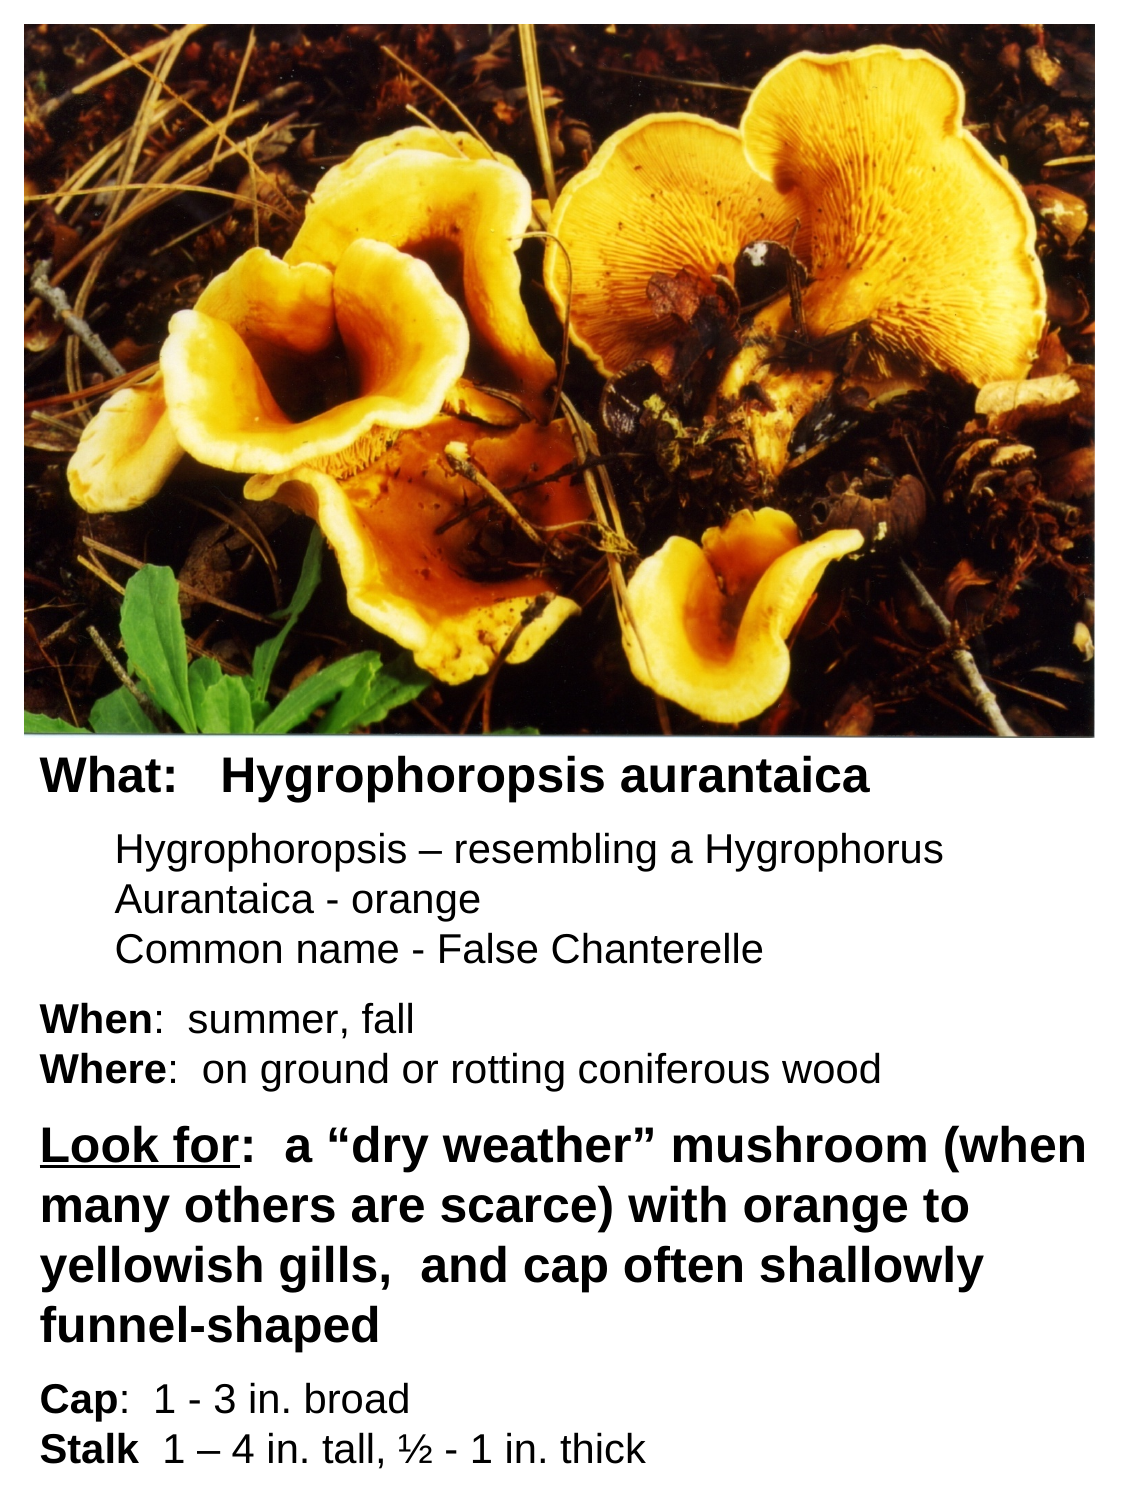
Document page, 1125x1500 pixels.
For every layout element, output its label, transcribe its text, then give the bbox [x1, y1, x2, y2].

text_box What: Hygrophoropsis aurantaica Hygrophoropsis – resembling a Hygrophorus Aurantaica - orange Common name - False Chanterelle When: summer, fall Where: on ground or rotting coniferous wood Look for: a “dry weather” mushroom (when many others are scarce) with orange to yellowish gills, and cap often shallowly funnel-shaped Cap: 1 - 3 in. broad Stalk 1 – 4 in. tall, ½ - 1 in. thick [24, 734, 1125, 1480]
picture [24, 24, 1095, 738]
